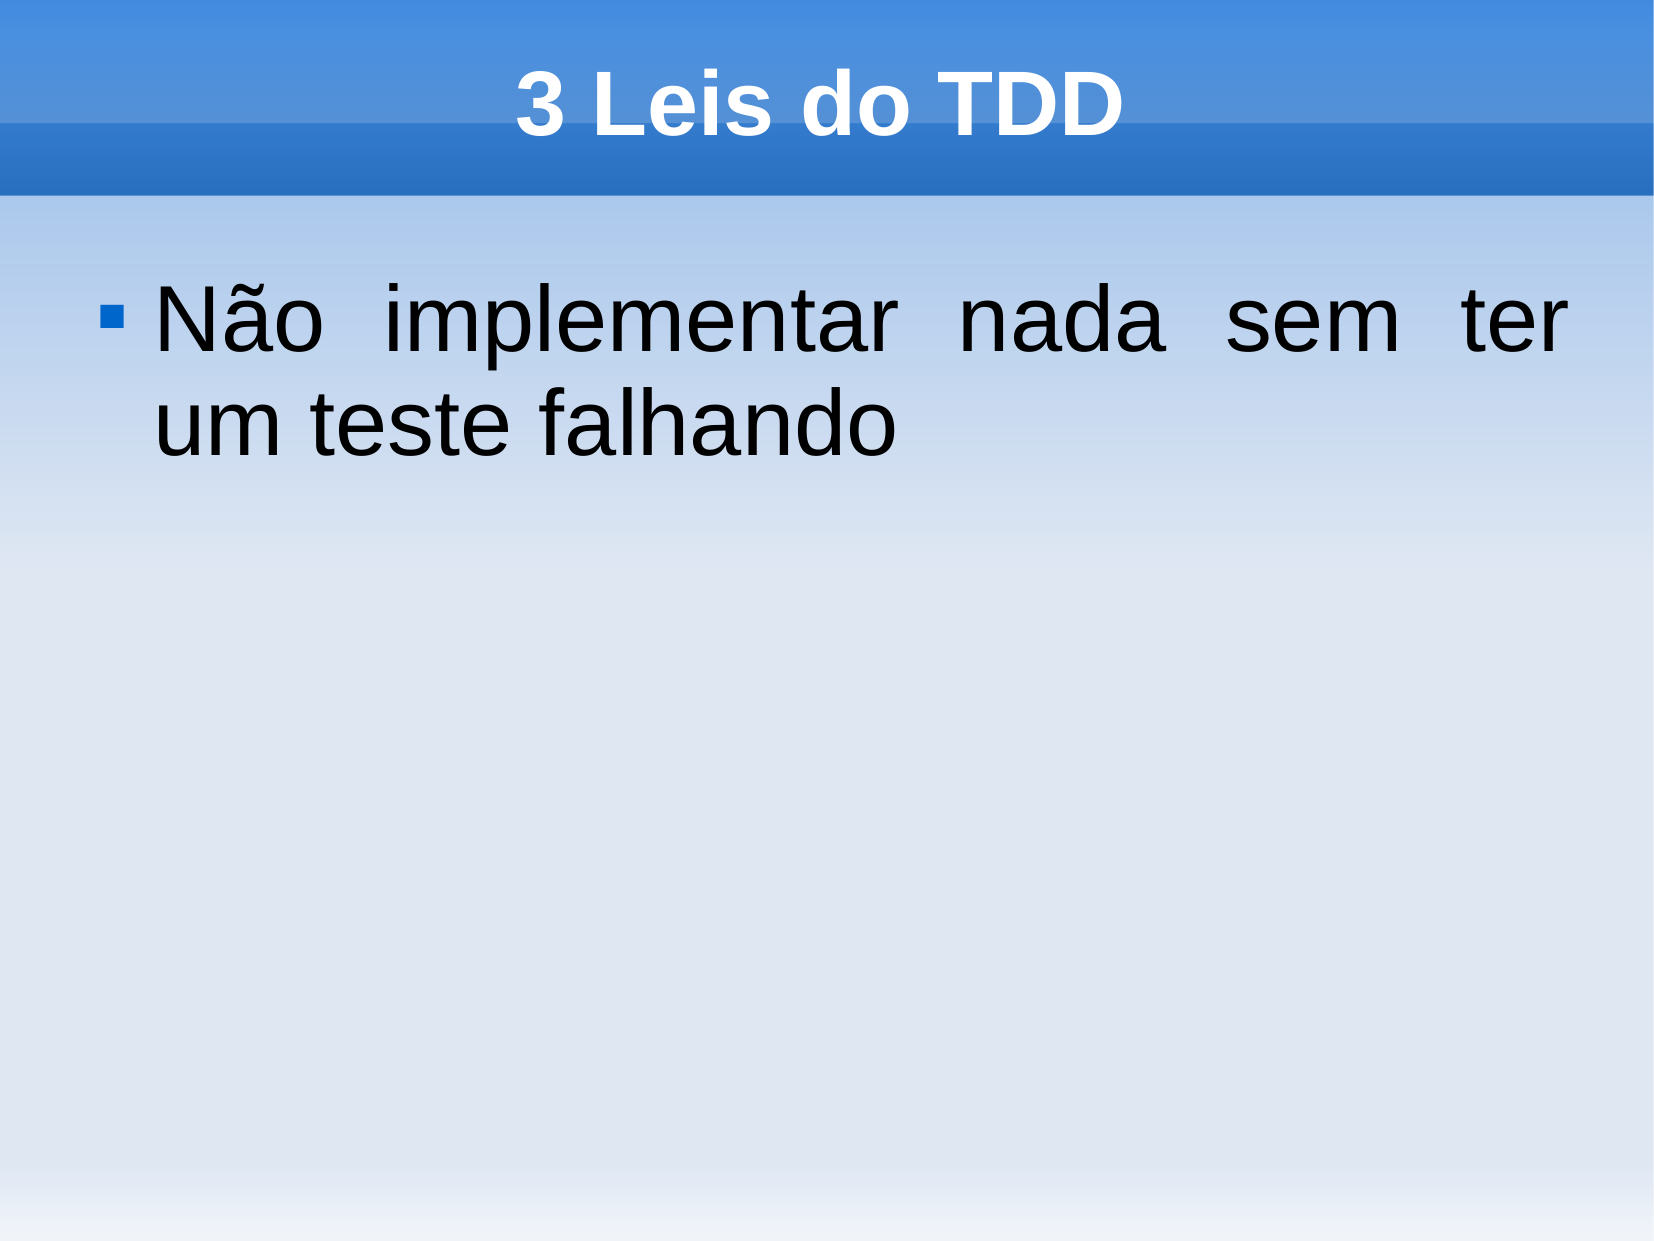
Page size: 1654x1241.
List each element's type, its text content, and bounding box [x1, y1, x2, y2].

title 3 Leis do TDD [76, 7, 1565, 200]
list Não implementar nada sem ter um teste falhando [82, 266, 1571, 1071]
picture [0, 0, 1654, 1241]
